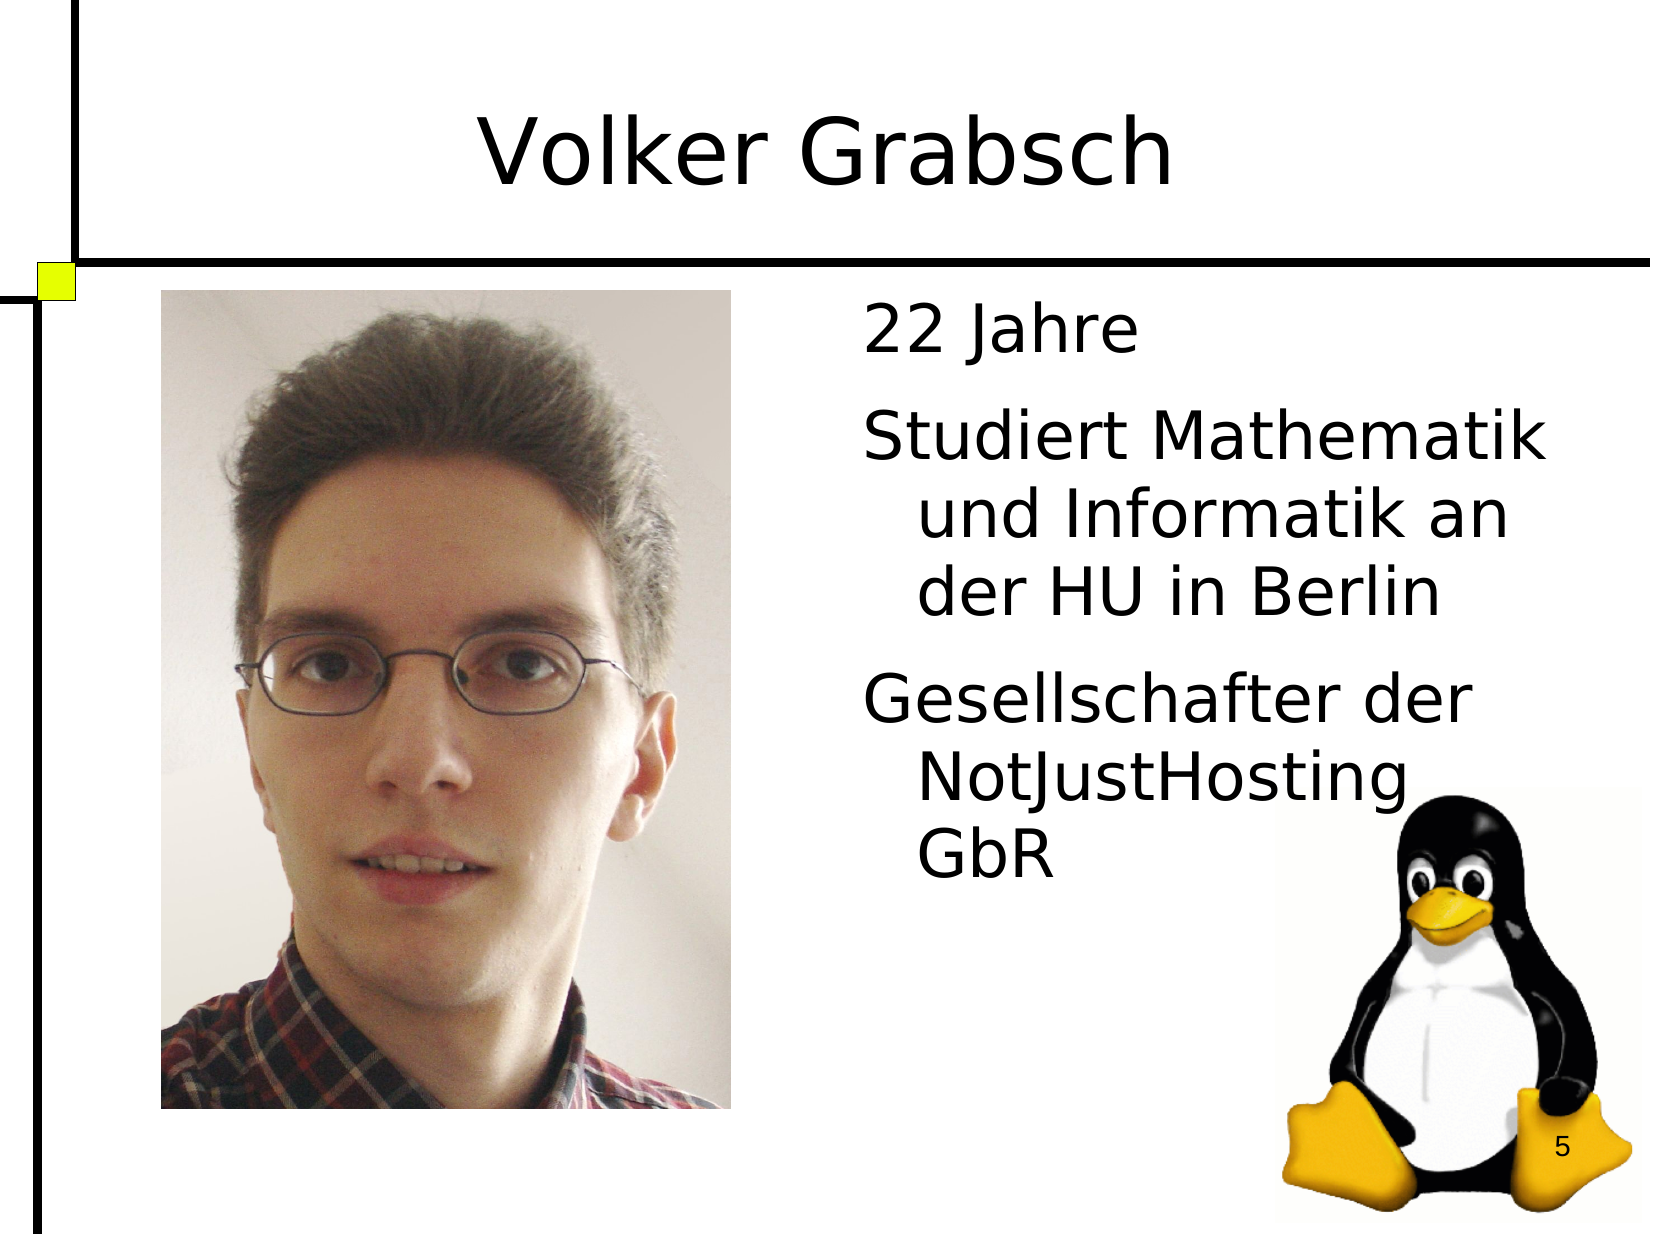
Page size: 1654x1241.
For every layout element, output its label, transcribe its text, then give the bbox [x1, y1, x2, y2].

title Volker Grabsch [82, 49, 1571, 257]
picture [161, 290, 731, 1109]
list 22 Jahre Studiert Mathematik und Informatik an der HU in Berlin Gesellschafter der NotJustHosting GbR [845, 290, 1572, 1109]
picture [1275, 787, 1642, 1223]
